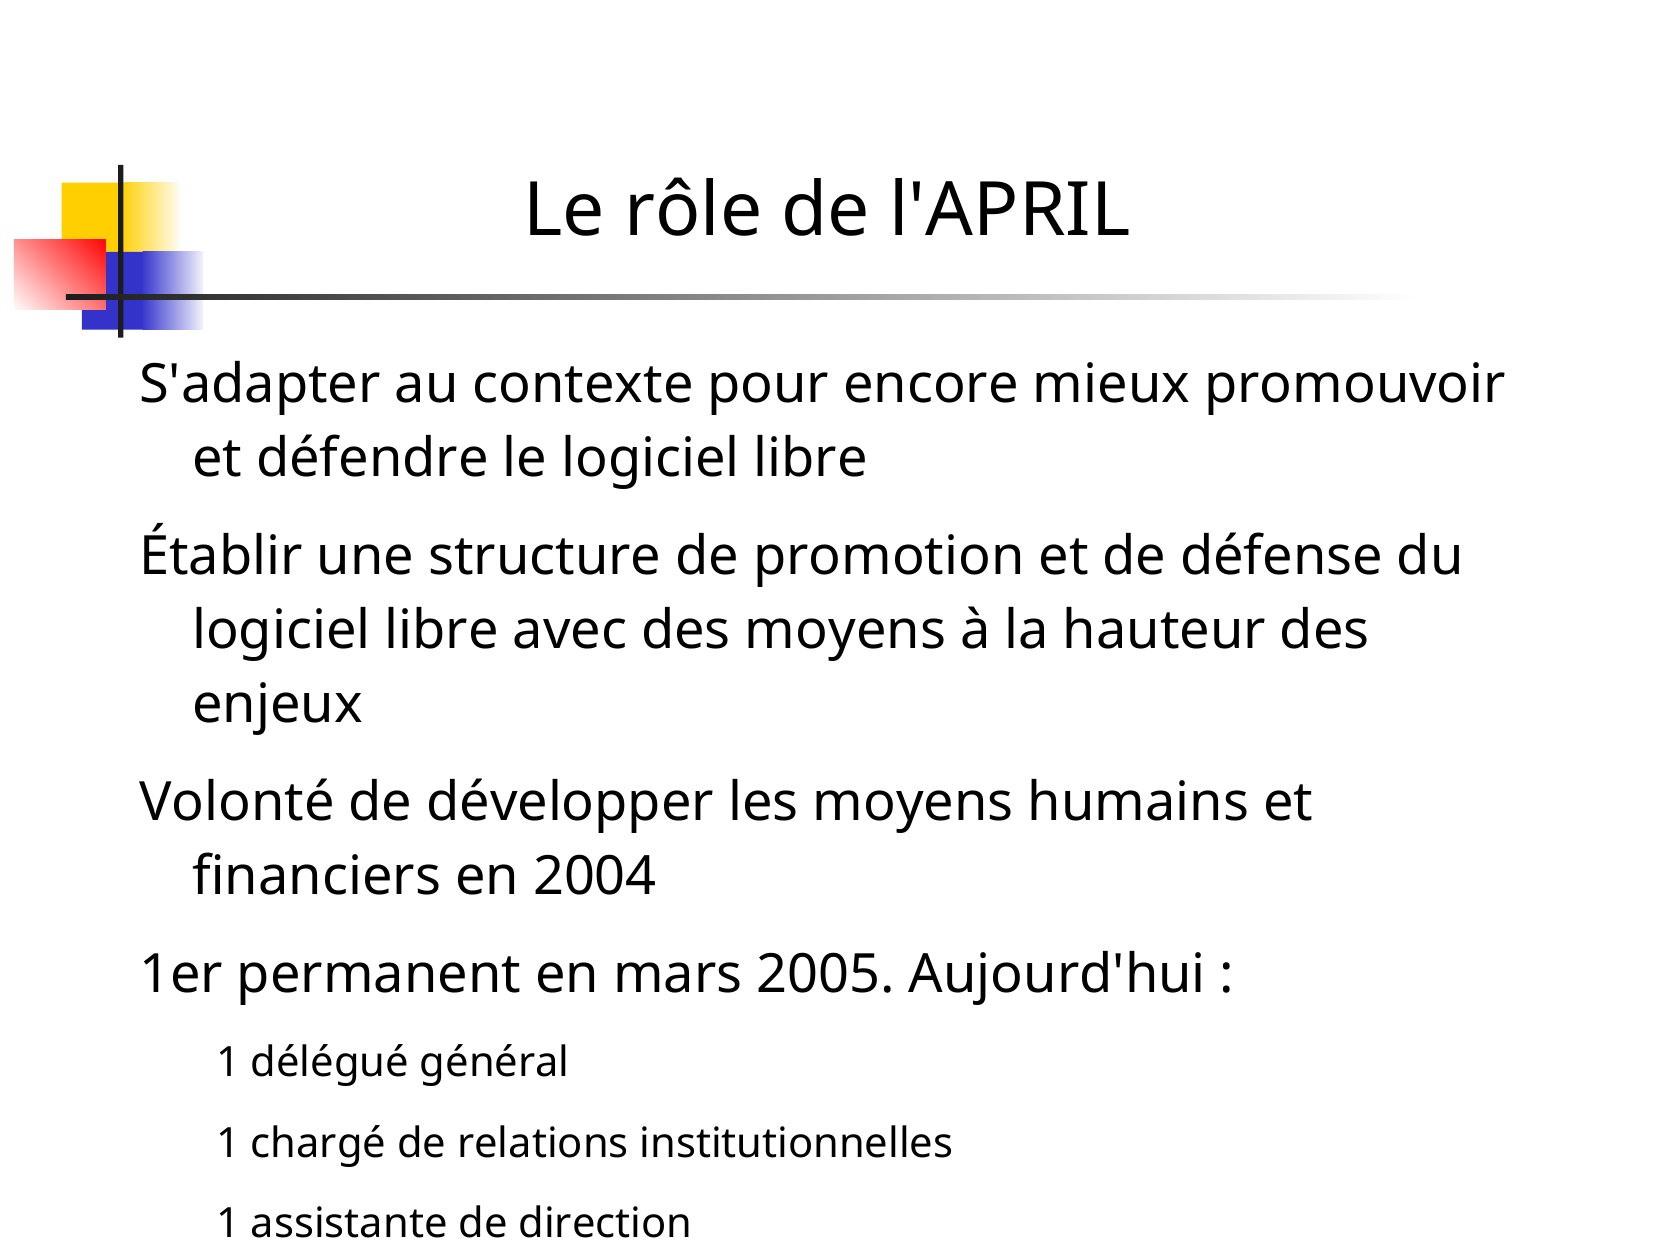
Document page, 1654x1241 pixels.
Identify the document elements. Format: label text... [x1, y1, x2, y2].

title Le rôle de l'APRIL [121, 102, 1534, 311]
list S'adapter au contexte pour encore mieux promouvoir et défendre le logiciel libre Établir une structure de promotion et de défense du logiciel libre avec des moyens à la hauteur des enjeux Volonté de développer les moyens humains et financiers en 2004 1er permanent en mars 2005. Aujourd'hui : 1 délégué général 1 chargé de relations institutionnelles 1 assistante de direction [121, 344, 1534, 1137]
